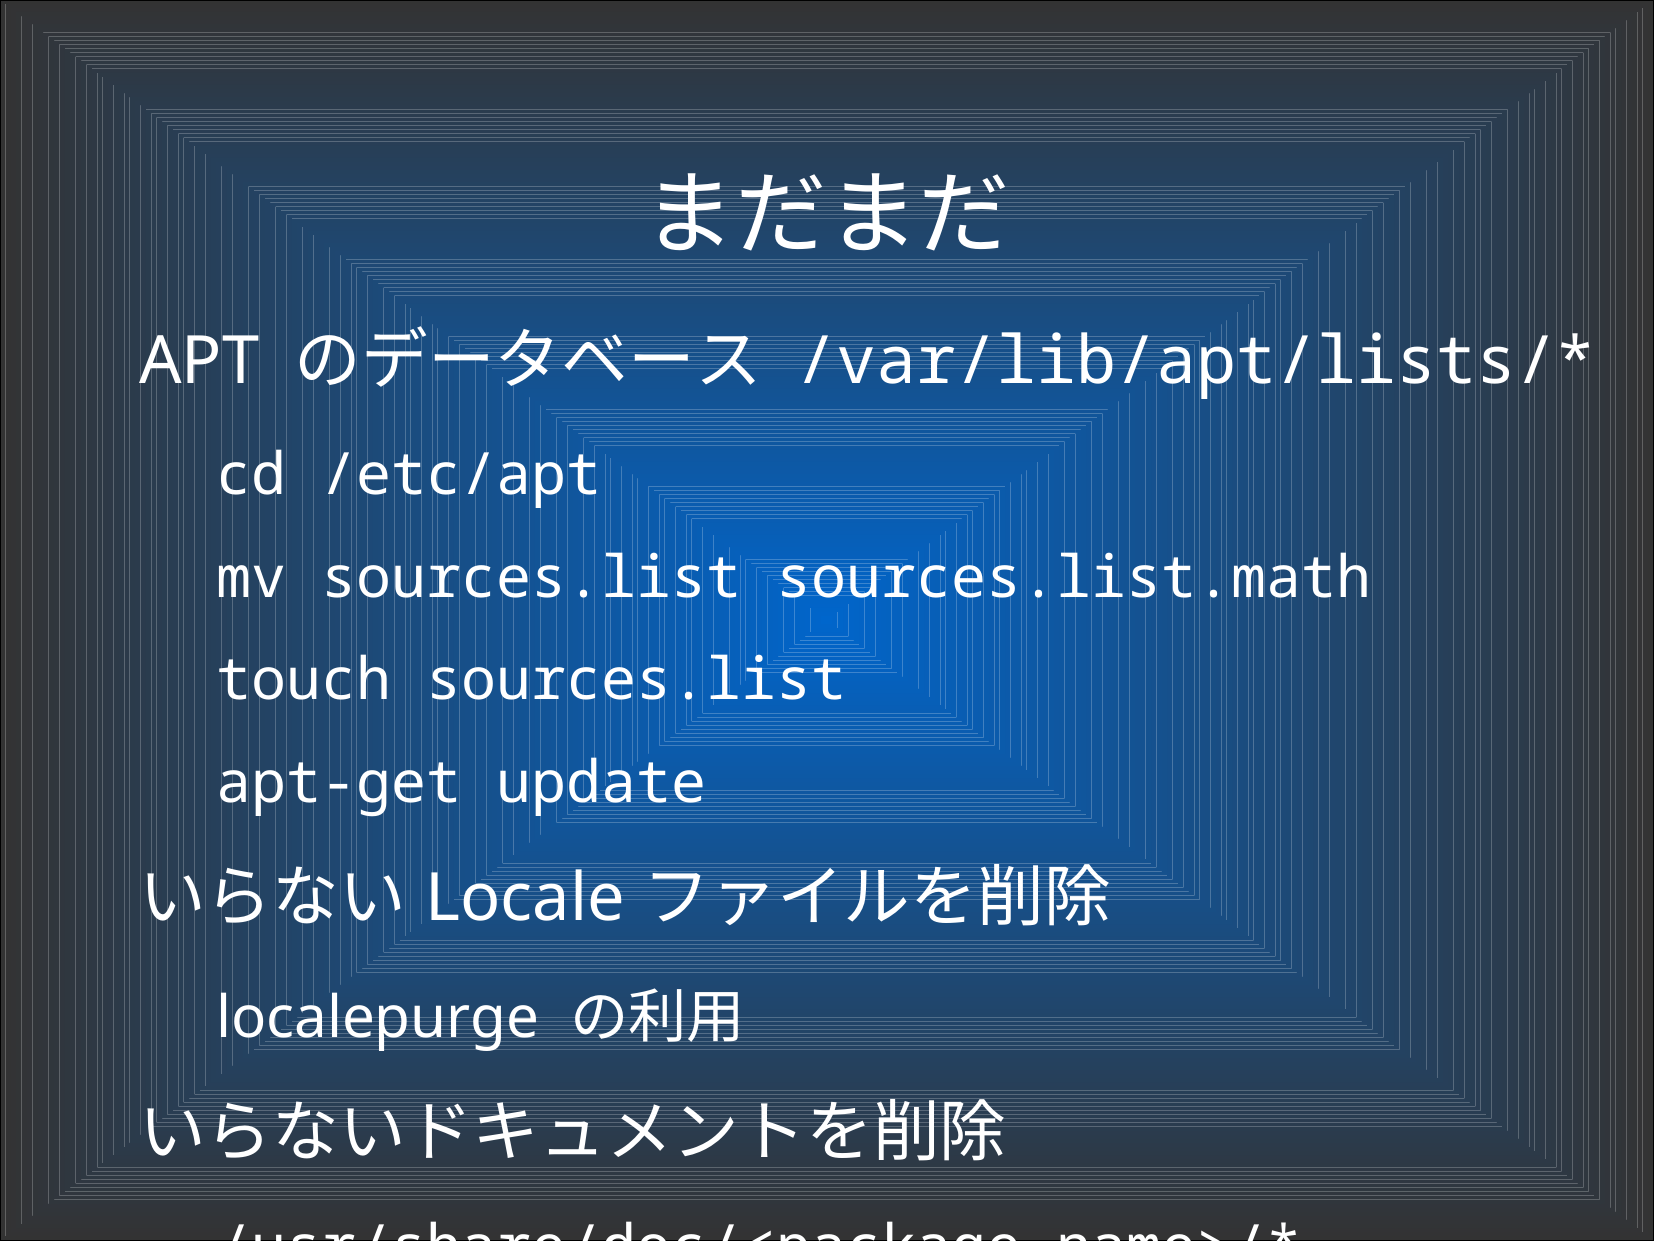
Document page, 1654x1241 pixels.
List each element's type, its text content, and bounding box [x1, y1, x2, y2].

list APT のデータベース /var/lib/apt/lists/* cd /etc/apt mv sources.list sources.list.math touch sources.list apt-get update いらないLocaleファイルを削除 localepurge の利用 いらないドキュメントを削除 /usr/share/doc/<package_name>/* お勧めしません。 [121, 305, 1622, 1241]
title まだまだ [121, 102, 1534, 305]
